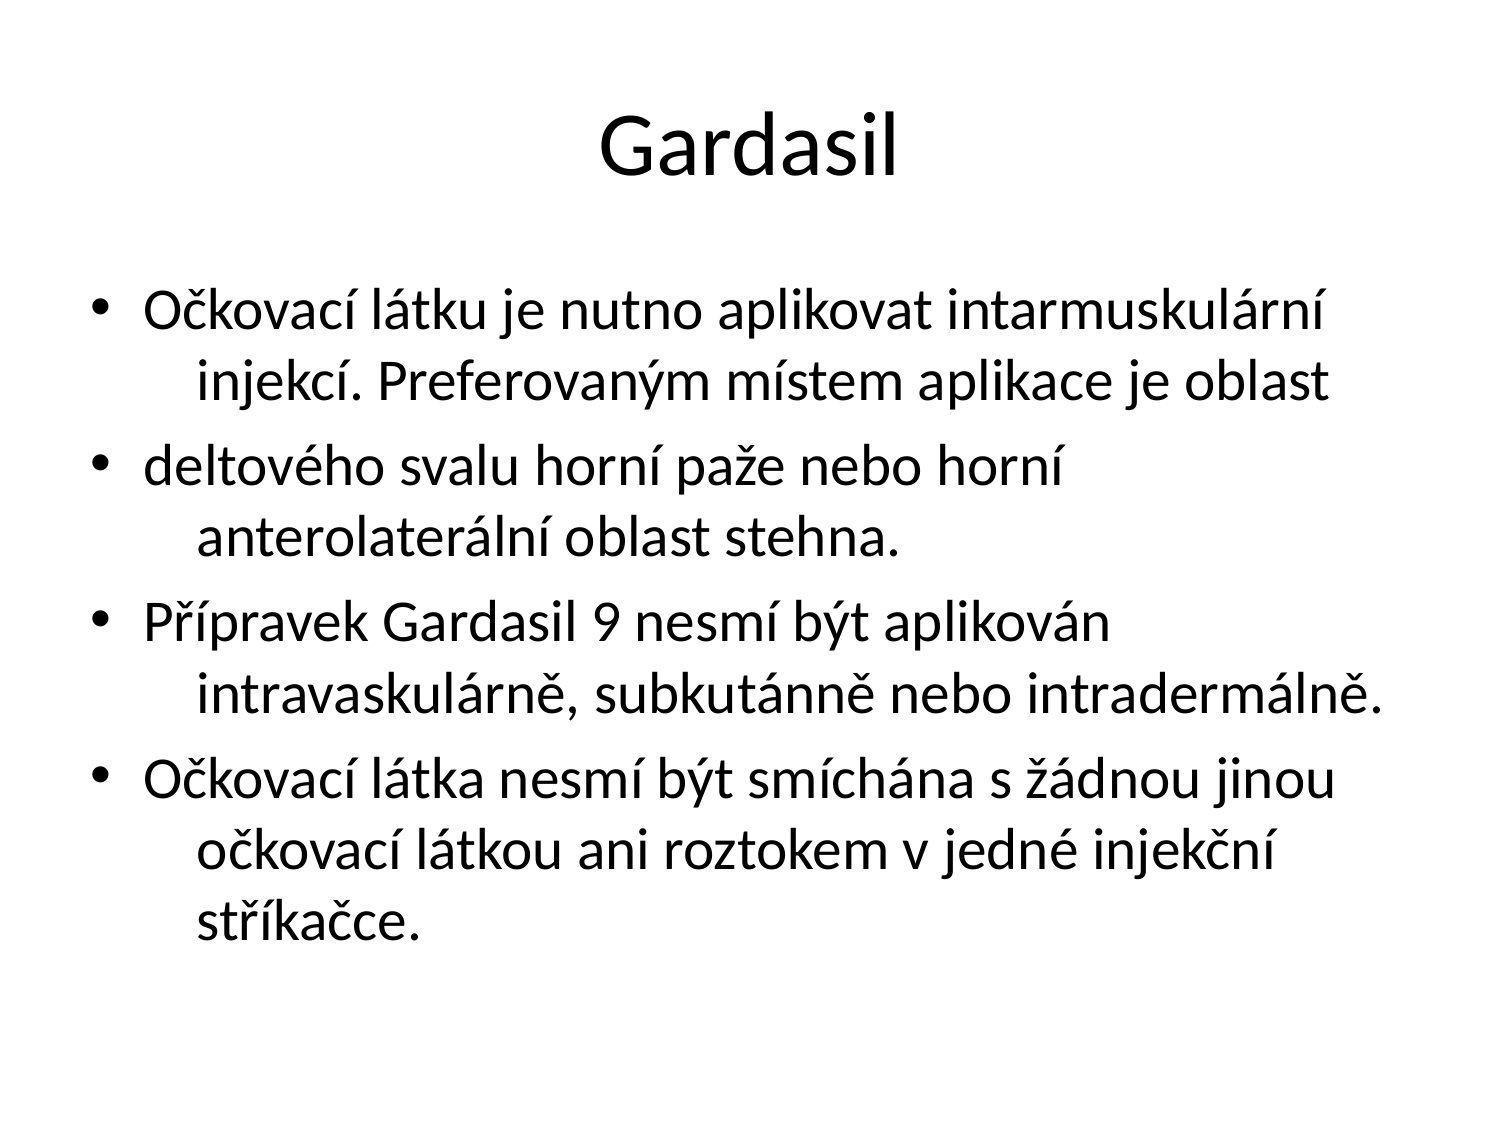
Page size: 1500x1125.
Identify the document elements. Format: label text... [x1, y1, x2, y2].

title Gardasil [75, 45, 1426, 233]
list Očkovací látku je nutno aplikovat intarmuskulární injekcí. Preferovaným místem aplikace je oblast deltového svalu horní paže nebo horní anterolaterální oblast stehna. Přípravek Gardasil 9 nesmí být aplikován intravaskulárně, subkutánně nebo intradermálně. Očkovací látka nesmí být smíchána s žádnou jinou očkovací látkou ani roztokem v jedné injekční stříkačce. [75, 262, 1426, 1005]
